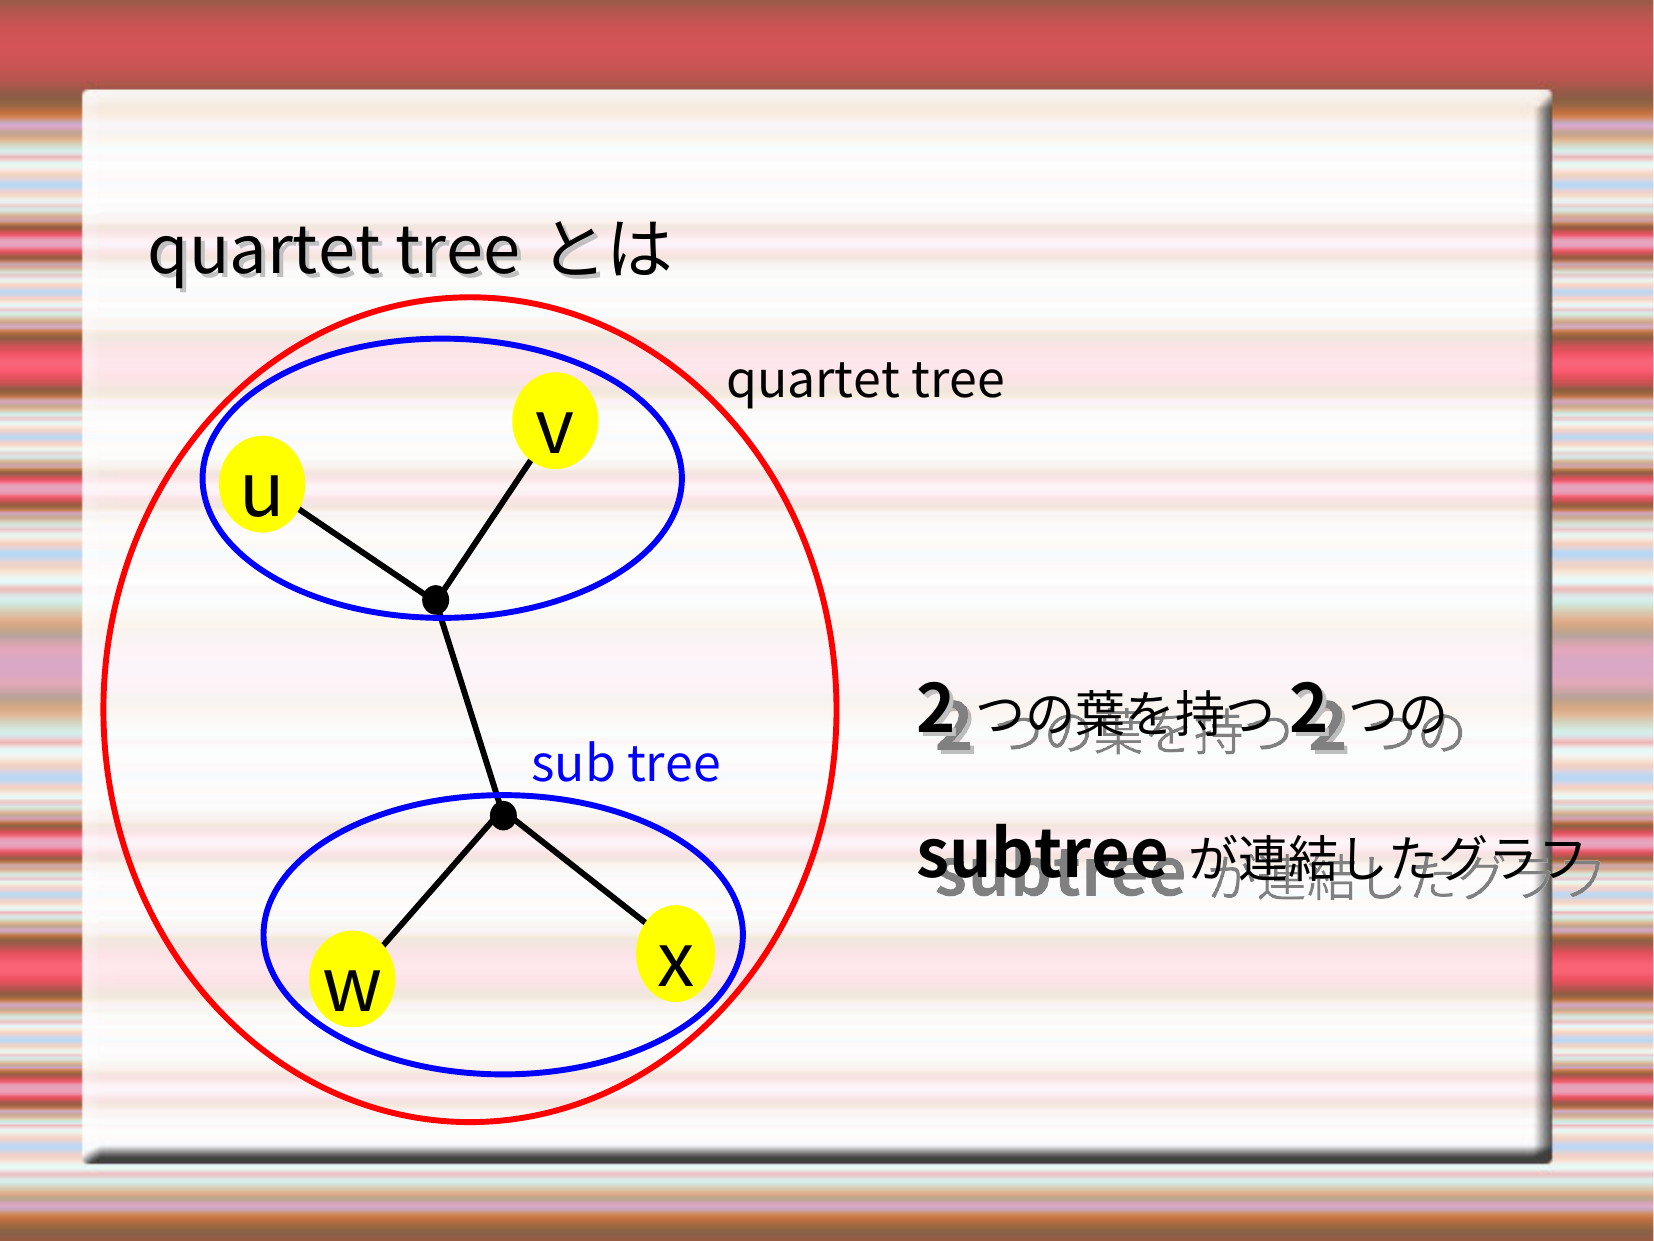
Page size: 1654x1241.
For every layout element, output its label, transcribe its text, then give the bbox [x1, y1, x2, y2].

picture [0, 0, 1654, 1241]
text_box quartet treeとは [147, 147, 895, 320]
text_box u [219, 435, 306, 533]
text_box 2つの葉を持つ2つの subtreeが連結したグラフ [916, 606, 1595, 824]
text_box sub tree [531, 723, 778, 785]
text_box v [512, 372, 599, 470]
text_box quartet tree [725, 339, 1123, 401]
text_box [425, 588, 447, 612]
text_box w [309, 930, 396, 1028]
text_box [492, 803, 514, 828]
text_box x [636, 905, 716, 1003]
